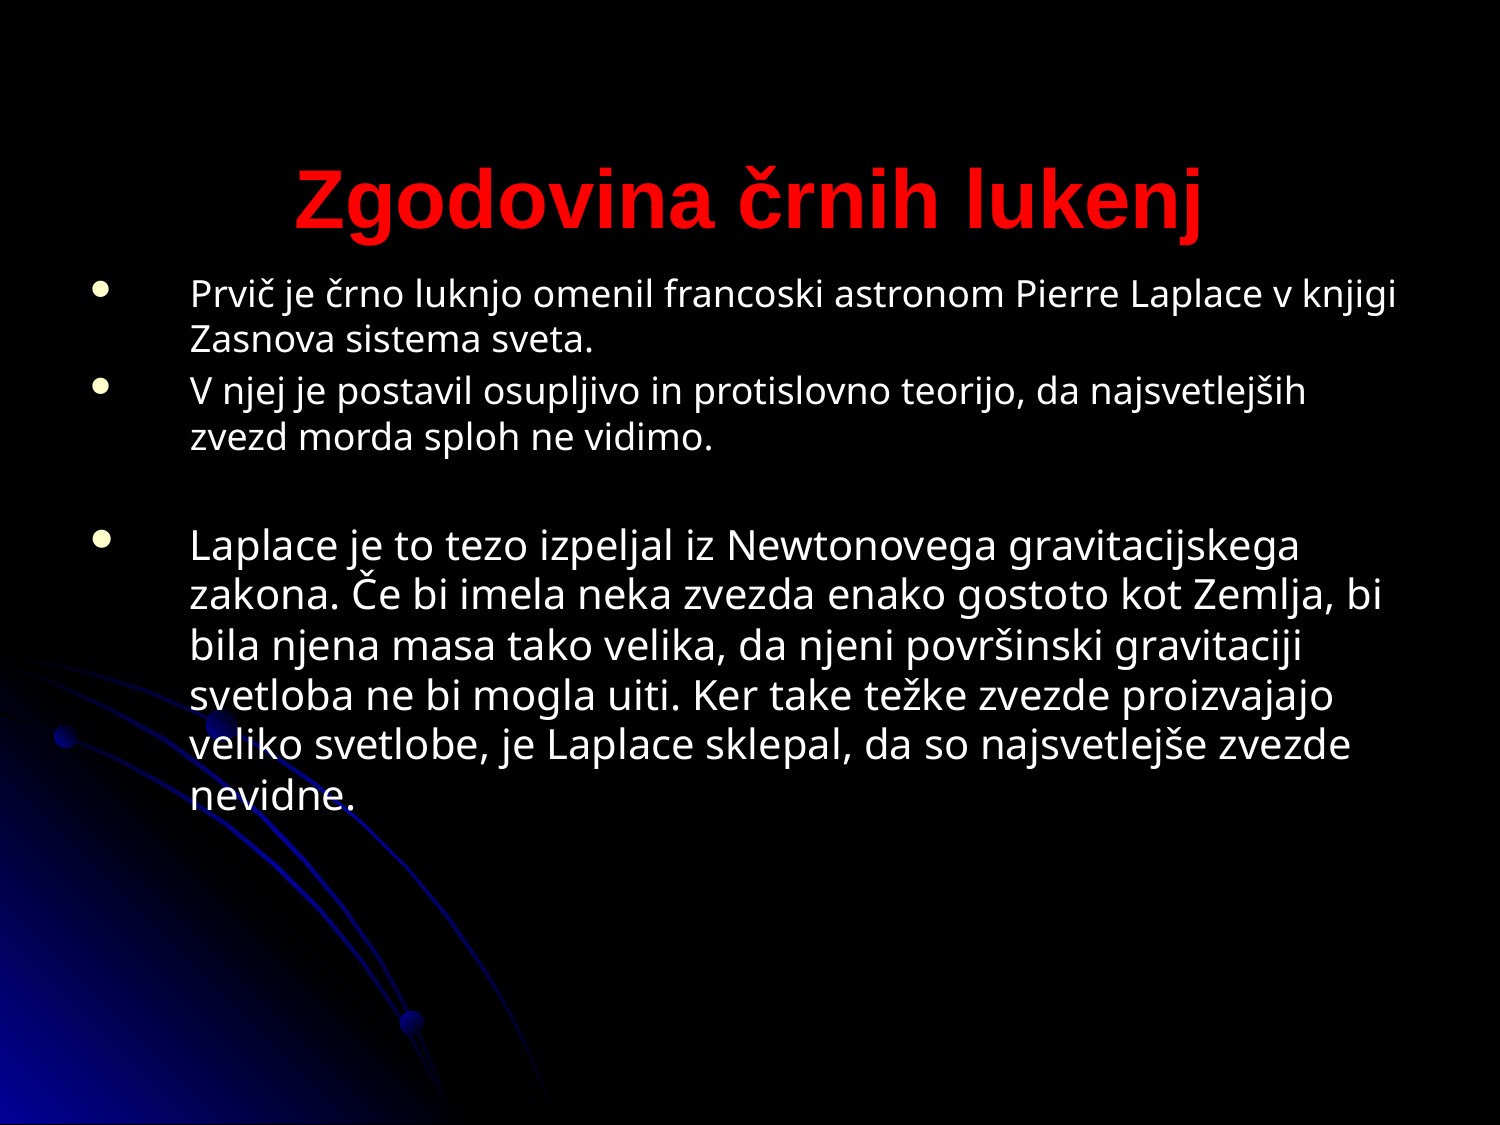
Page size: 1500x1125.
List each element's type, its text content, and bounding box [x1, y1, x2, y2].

list Prvič je črno luknjo omenil francoski astronom Pierre Laplace v knjigi Zasnova sistema sveta. V njej je postavil osupljivo in protislovno teorijo, da najsvetlejših zvezd morda sploh ne vidimo. Laplace je to tezo izpeljal iz Newtonovega gravitacijskega zakona. Če bi imela neka zvezda enako gostoto kot Zemlja, bi bila njena masa tako velika, da njeni površinski gravitaciji svetloba ne bi mogla uiti. Ker take težke zvezde proizvajajo veliko svetlobe, je Laplace sklepal, da so najsvetlejše zvezde nevidne. [75, 262, 1425, 1006]
title Zgodovina črnih lukenj [75, 137, 1425, 262]
